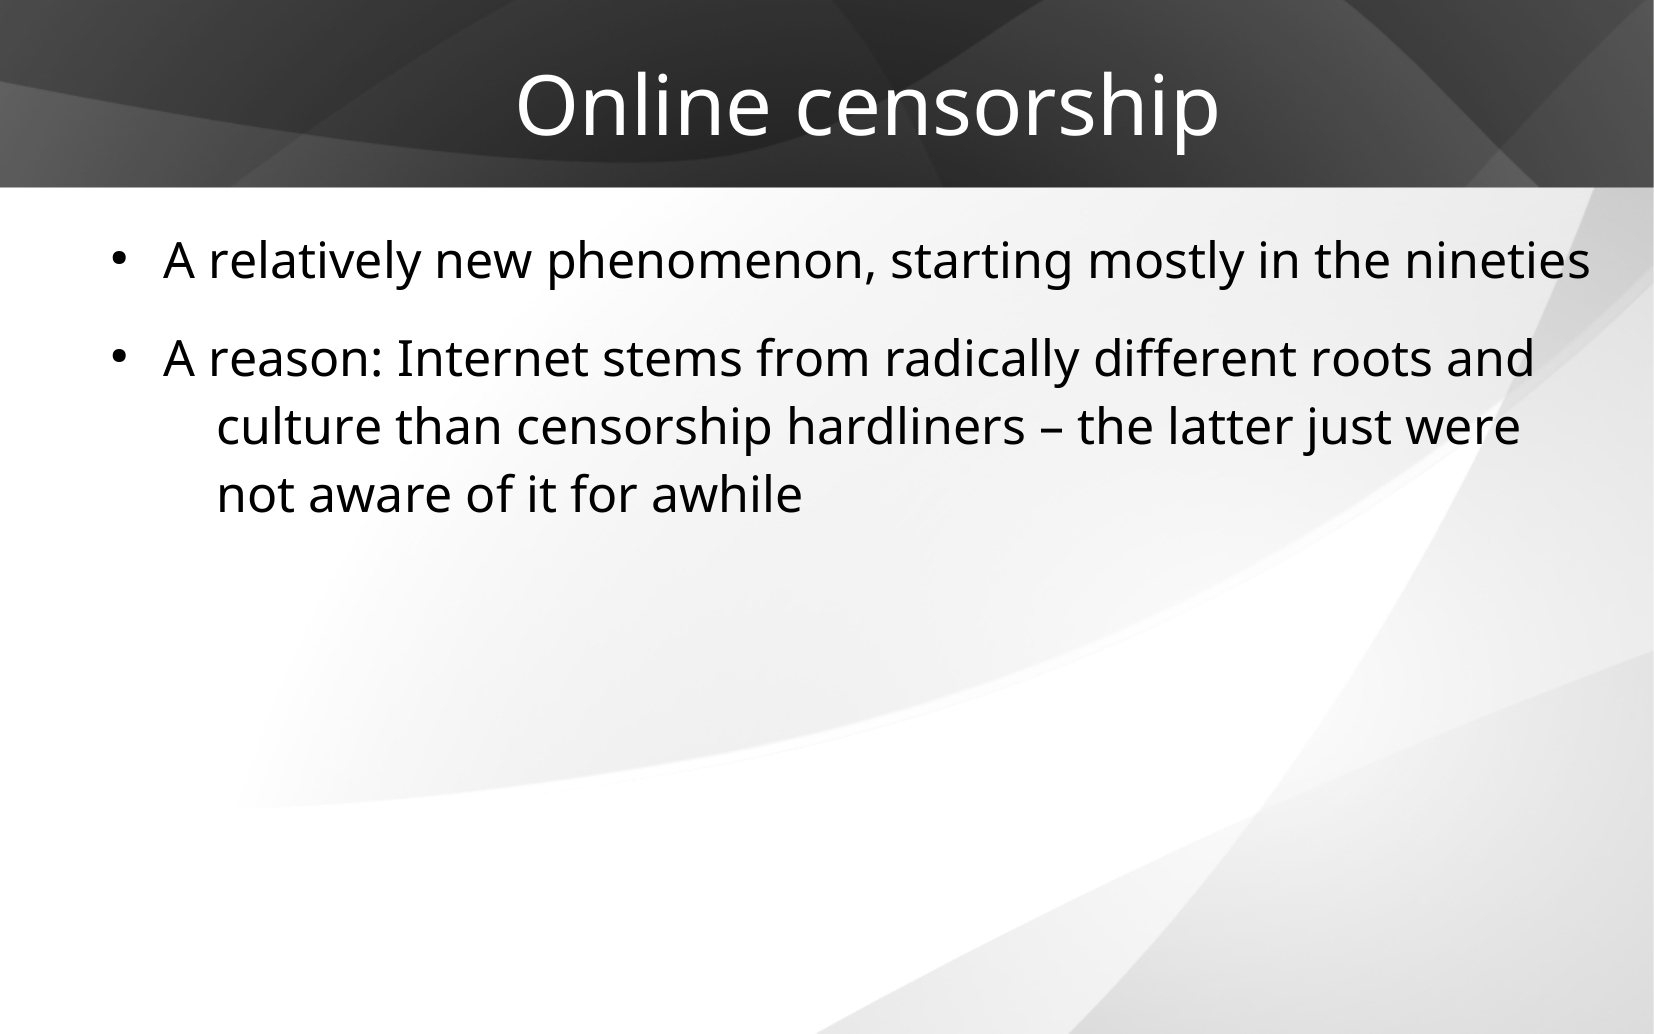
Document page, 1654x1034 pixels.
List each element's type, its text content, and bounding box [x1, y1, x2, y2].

list A relatively new phenomenon, starting mostly in the nineties A reason: Internet stems from radically different roots and culture than censorship hardliners – the latter just were not aware of it for awhile [75, 225, 1613, 1013]
title Online censorship [124, 0, 1613, 208]
picture [0, 0, 1654, 1034]
